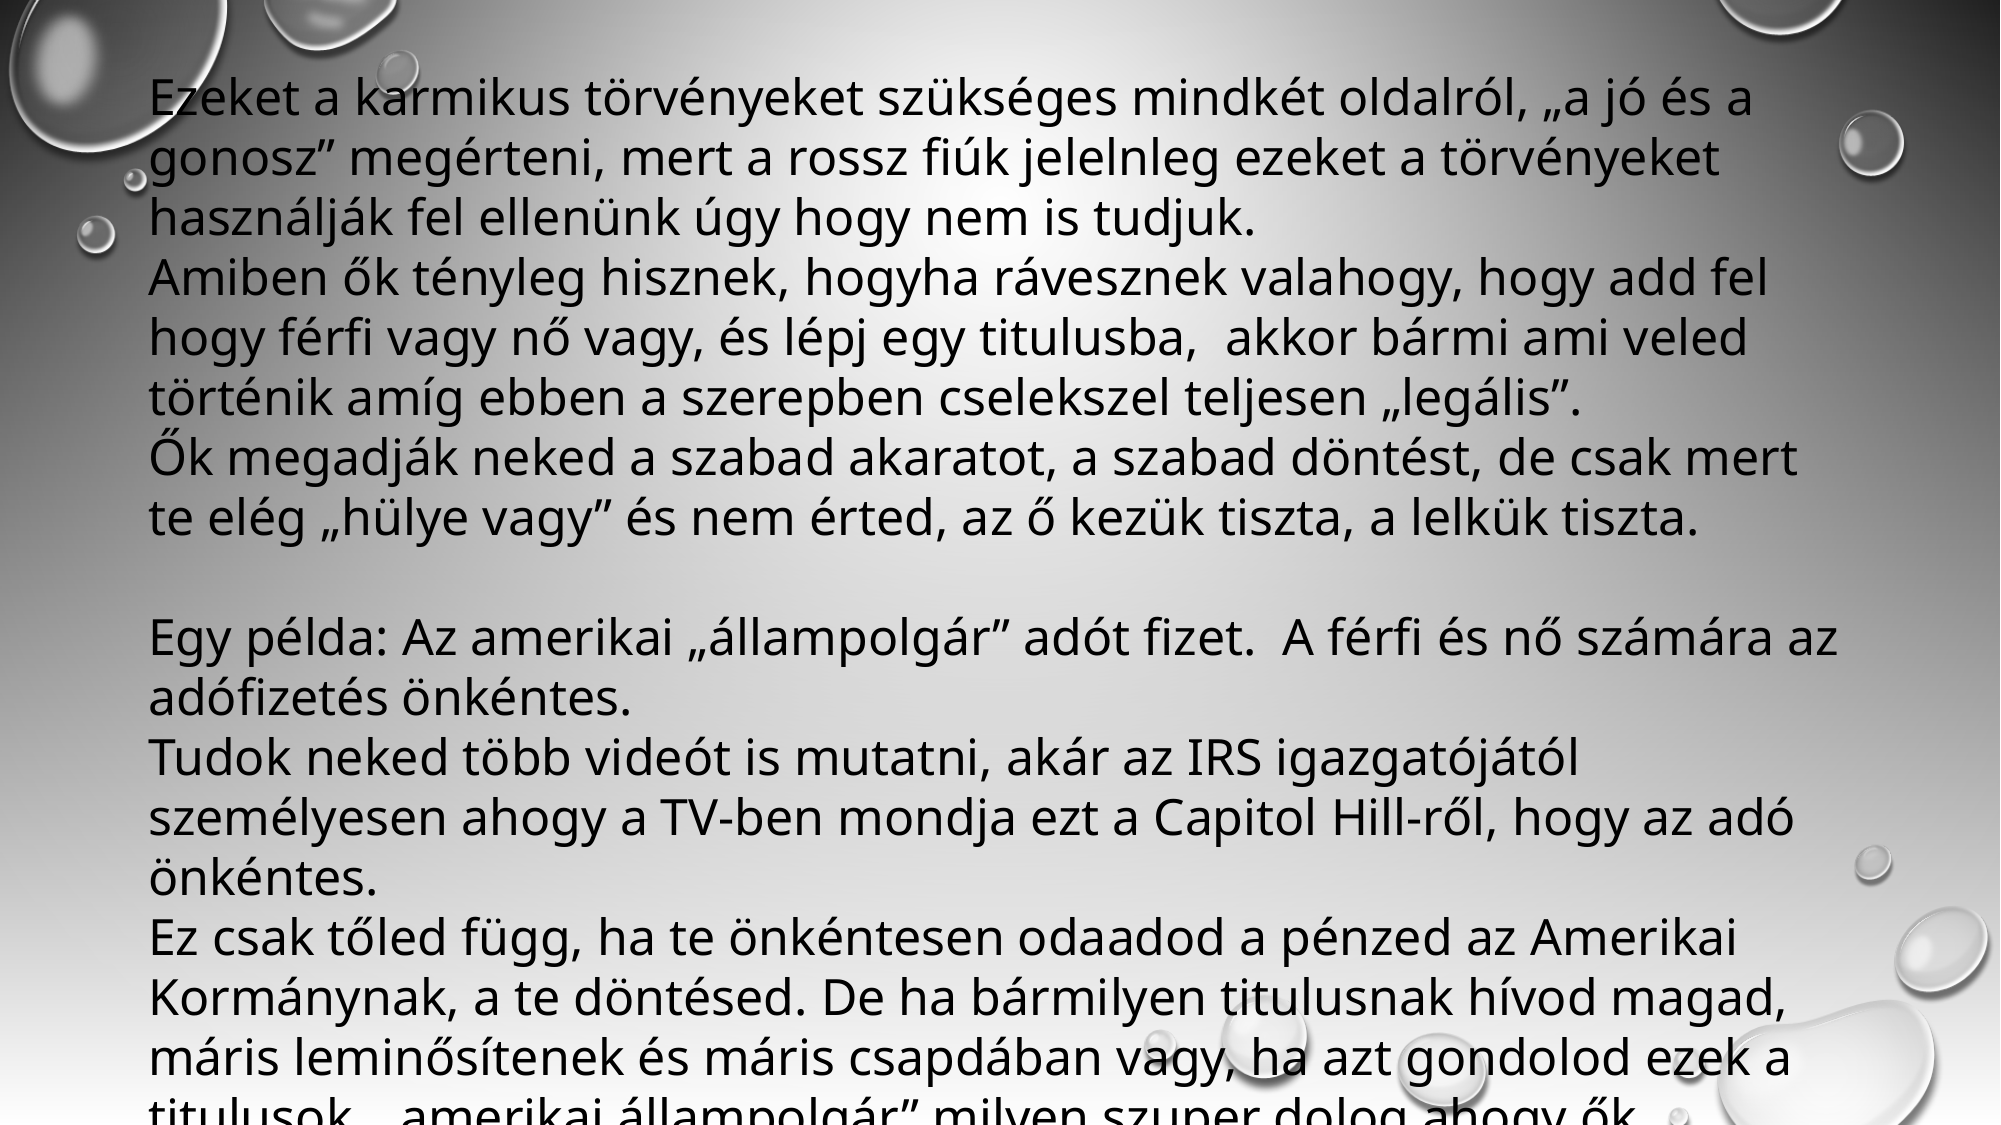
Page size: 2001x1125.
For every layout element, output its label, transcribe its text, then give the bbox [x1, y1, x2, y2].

picture [0, 0, 2000, 1125]
text_box Ezeket a karmikus törvényeket szükséges mindkét oldalról, „a jó és a gonosz” megérteni, mert a rossz fiúk jelelnleg ezeket a törvényeket használják fel ellenünk úgy hogy nem is tudjuk. Amiben ők tényleg hisznek, hogyha rávesznek valahogy, hogy add fel hogy férfi vagy nő vagy, és lépj egy titulusba, akkor bármi ami veled történik amíg ebben a szerepben cselekszel teljesen „legális”. Ők megadják neked a szabad akaratot, a szabad döntést, de csak mert te elég „hülye vagy” és nem érted, az ő kezük tiszta, a lelkük tiszta. Egy példa: Az amerikai „állampolgár” adót fizet. A férfi és nő számára az adófizetés önkéntes. Tudok neked több videót is mutatni, akár az IRS igazgatójától személyesen ahogy a TV-ben mondja ezt a Capitol Hill-ről, hogy az adó önkéntes. Ez csak tőled függ, ha te önkéntesen odaadod a pénzed az Amerikai Kormánynak, a te döntésed. De ha bármilyen titulusnak hívod magad, máris leminősítenek és máris csapdában vagy, ha azt gondolod ezek a titulusok, „amerikai állampolgár” milyen szuper dolog ahogy ők mondják neked. [133, 58, 1857, 1125]
